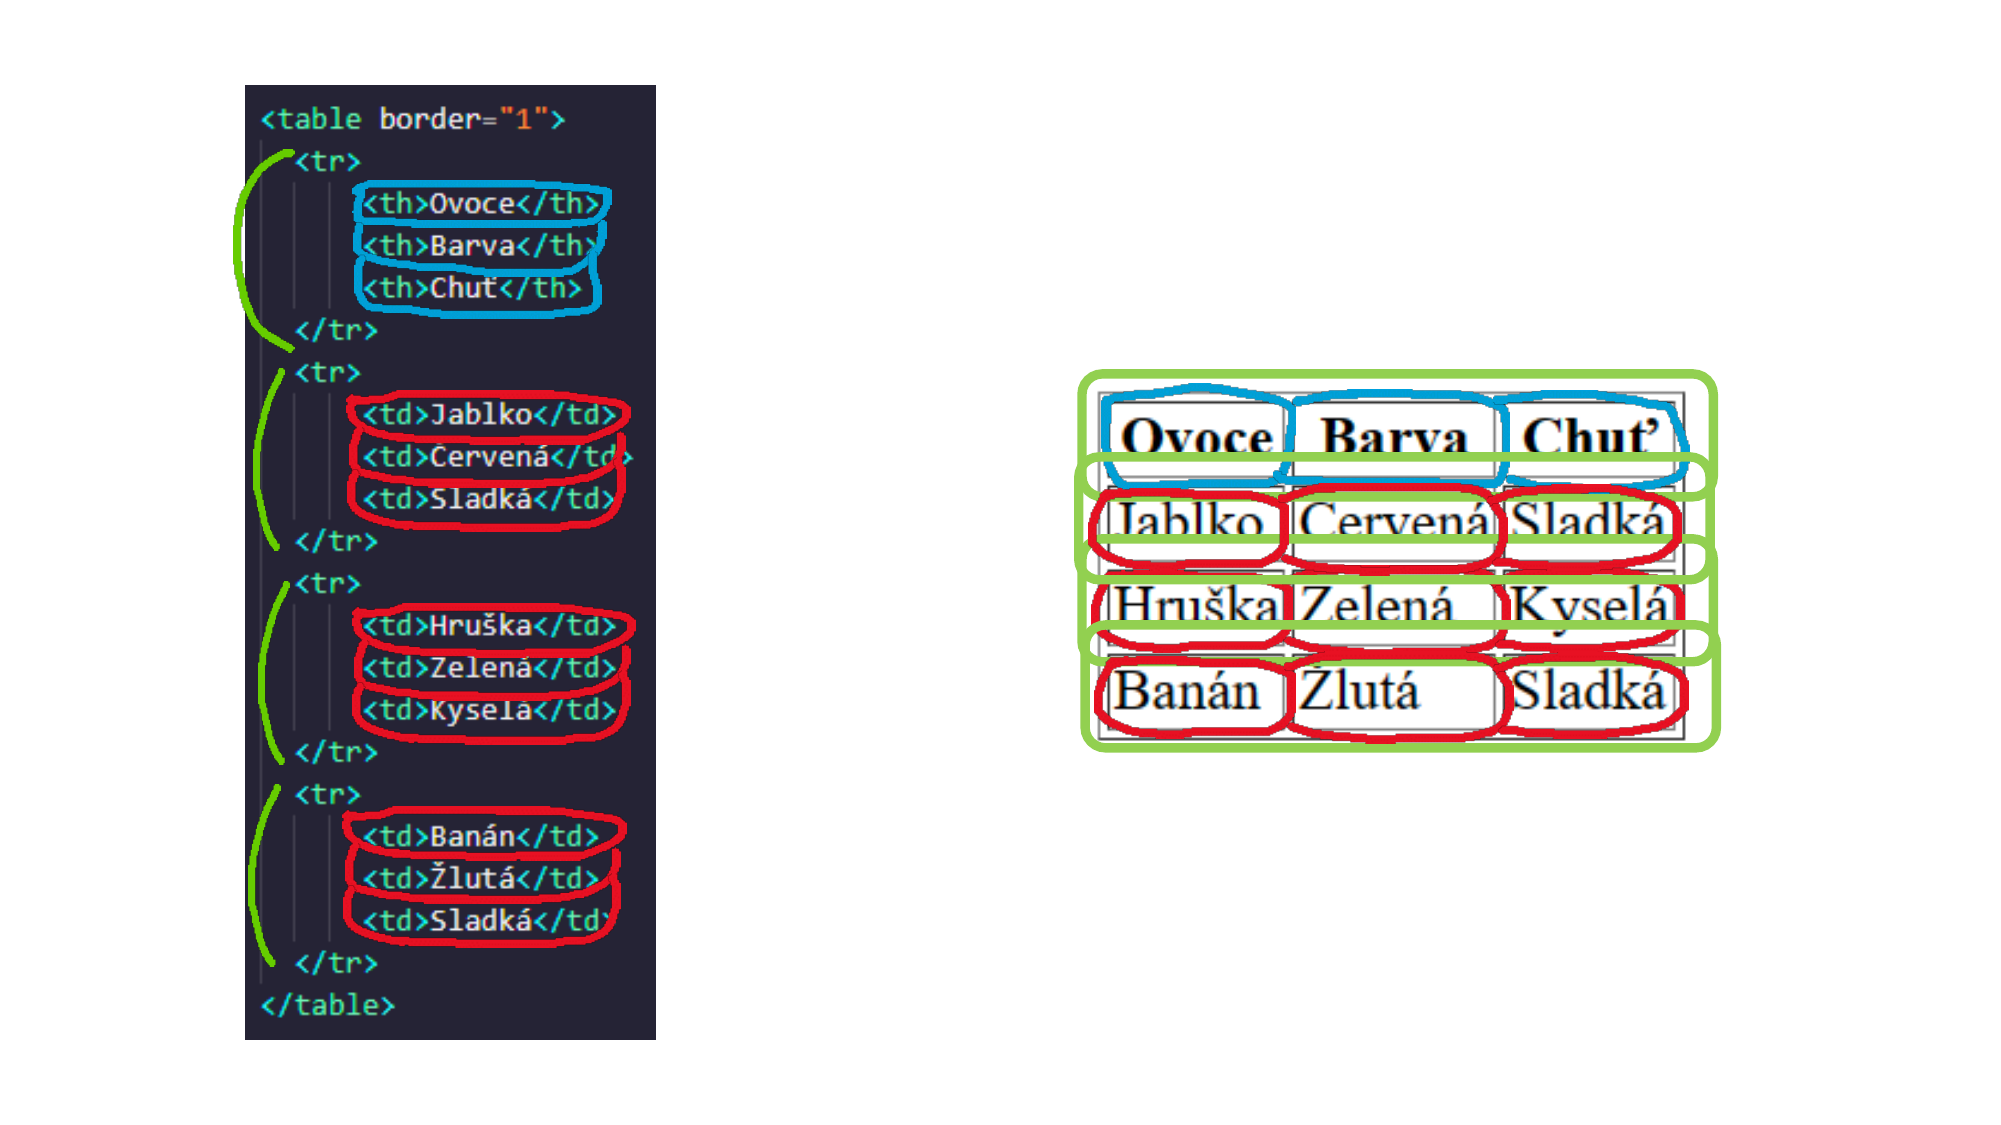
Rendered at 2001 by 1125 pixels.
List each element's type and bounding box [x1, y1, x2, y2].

picture [1087, 580, 1705, 627]
picture [1506, 399, 1680, 452]
picture [1287, 462, 1500, 479]
picture [1110, 392, 1288, 452]
picture [1090, 630, 1705, 744]
picture [1113, 462, 1281, 482]
picture [1077, 648, 1100, 753]
picture [233, 85, 656, 1040]
picture [1087, 379, 1705, 456]
picture [1084, 462, 1705, 576]
picture [1293, 398, 1502, 452]
picture [1077, 373, 1087, 388]
